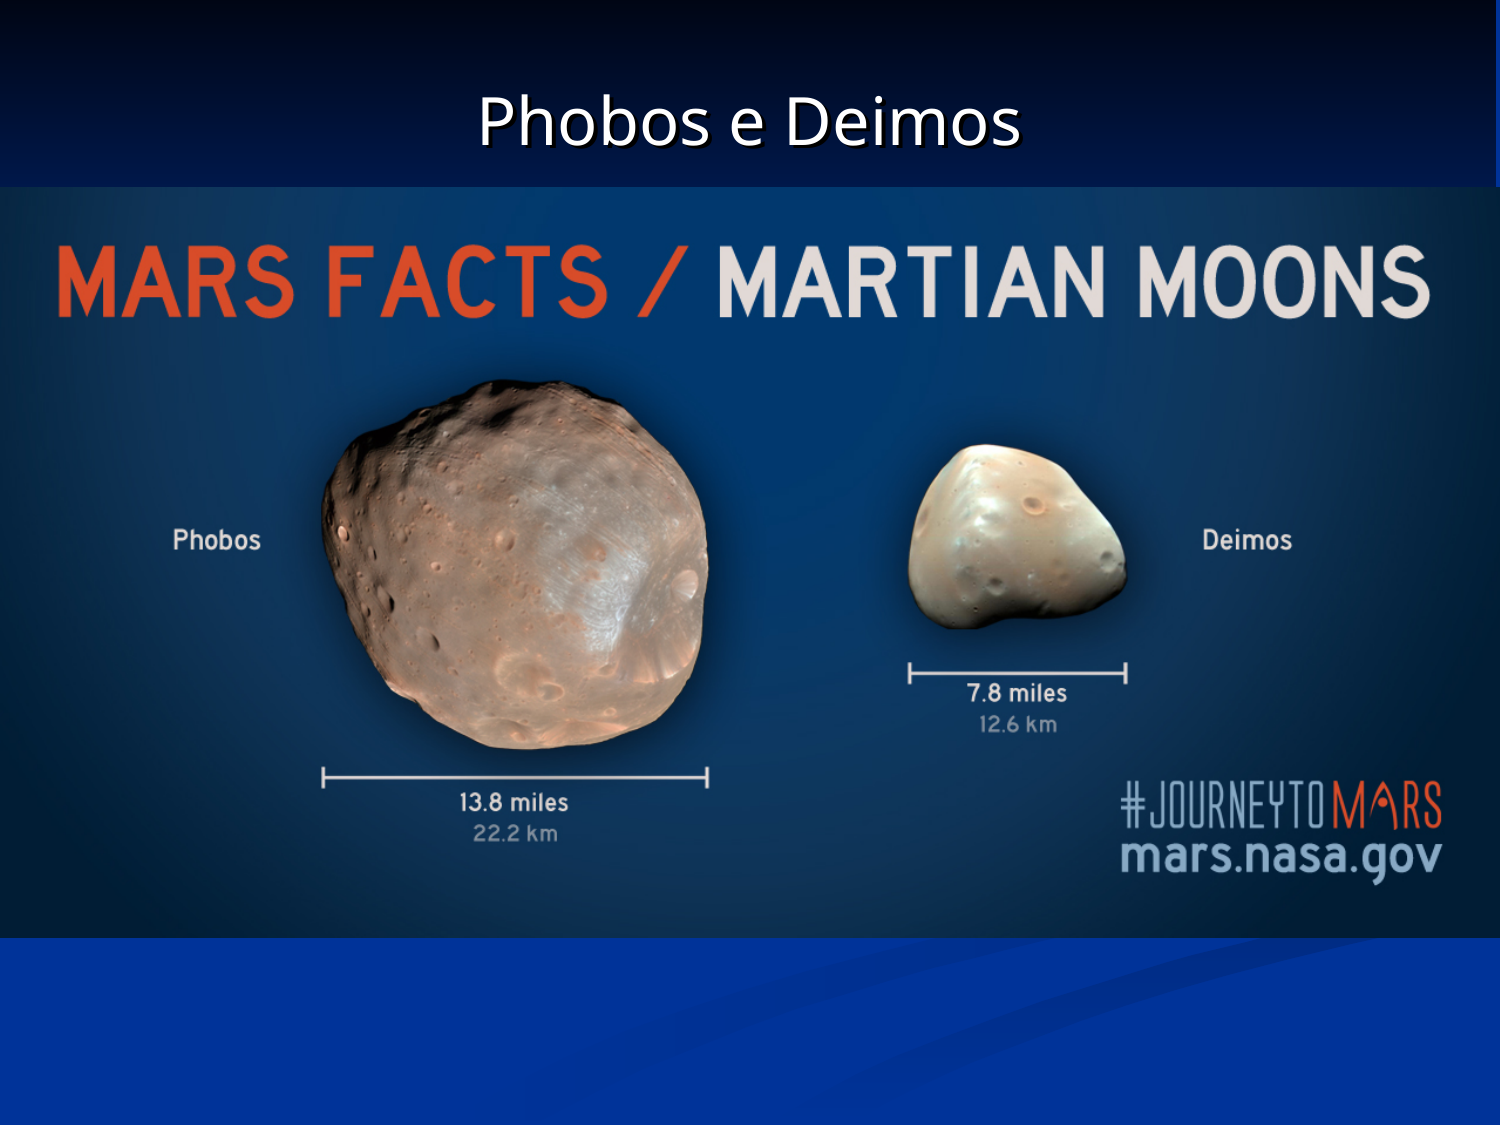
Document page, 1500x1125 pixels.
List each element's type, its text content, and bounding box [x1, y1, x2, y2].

text_box Phobos e Deimos [35, 70, 1465, 178]
picture [0, 187, 1500, 938]
